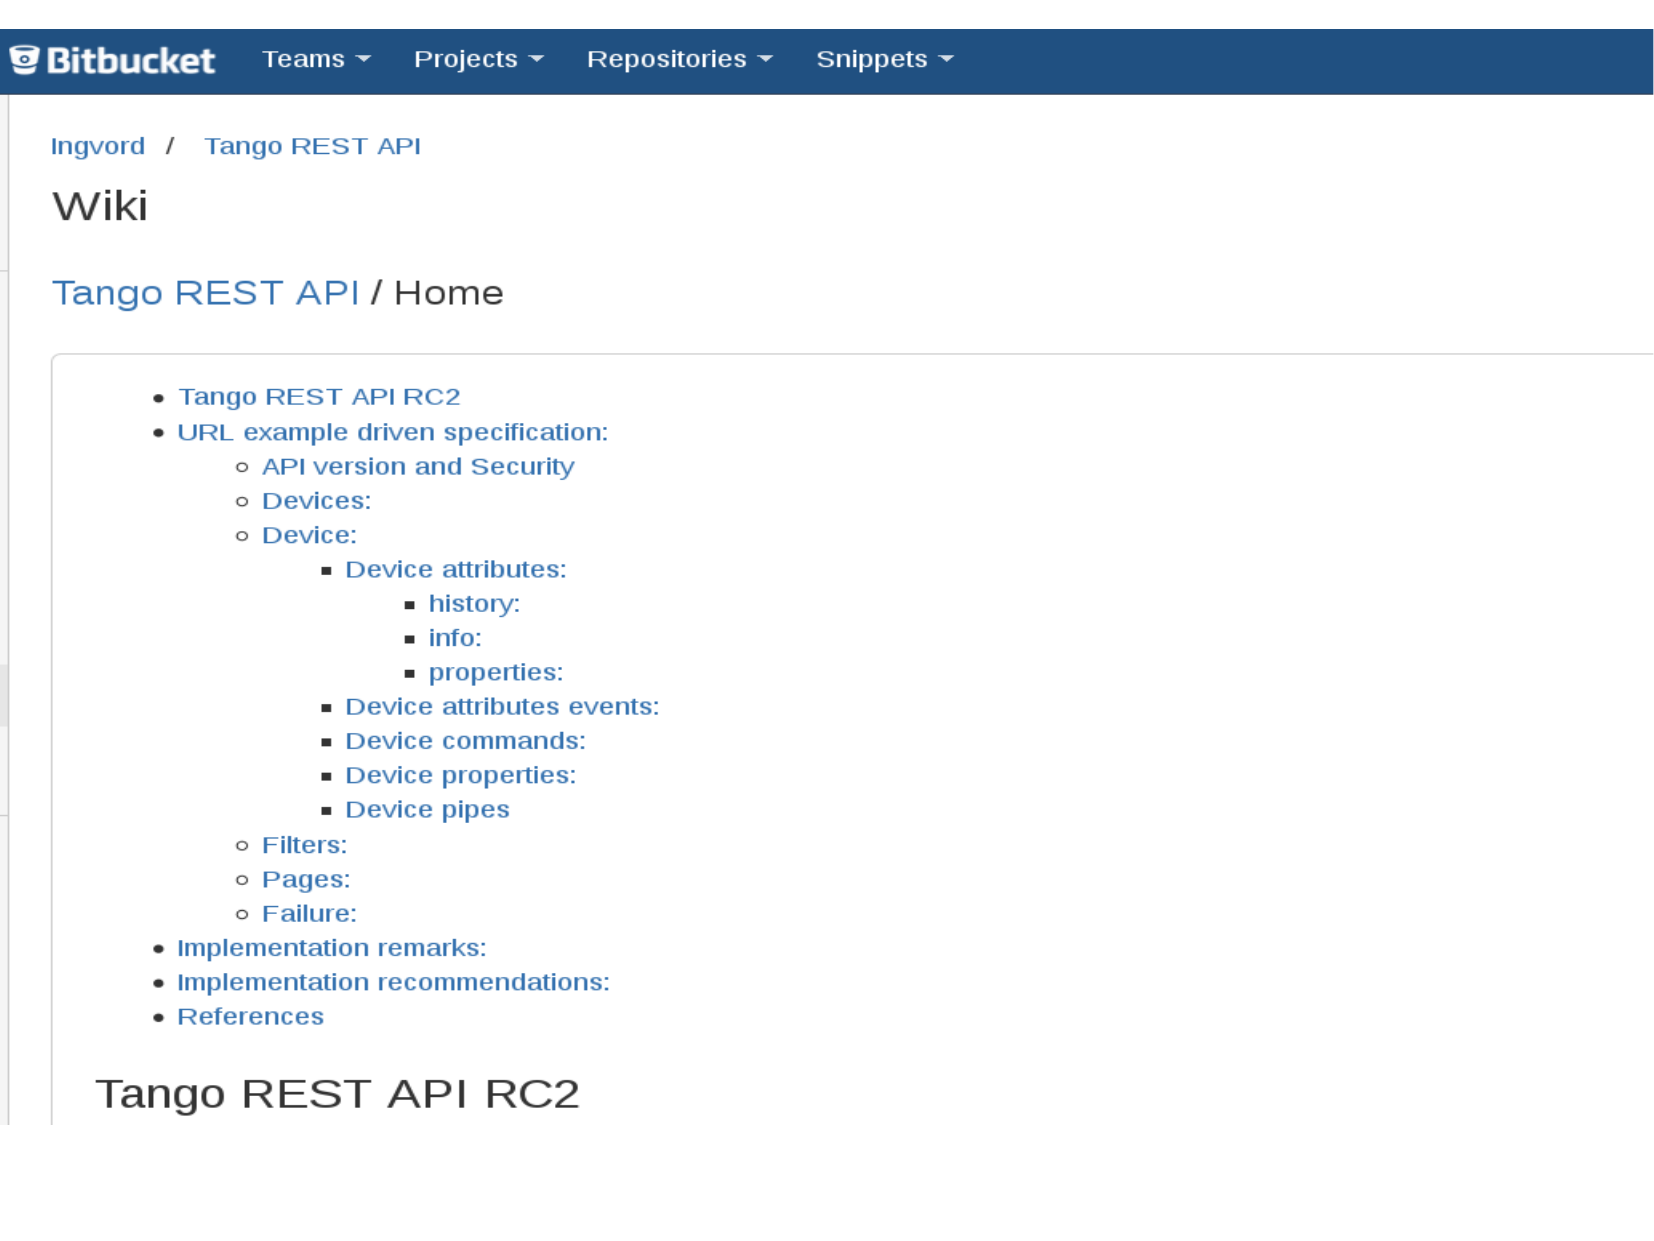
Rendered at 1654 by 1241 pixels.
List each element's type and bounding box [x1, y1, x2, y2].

picture [0, 29, 1654, 1126]
